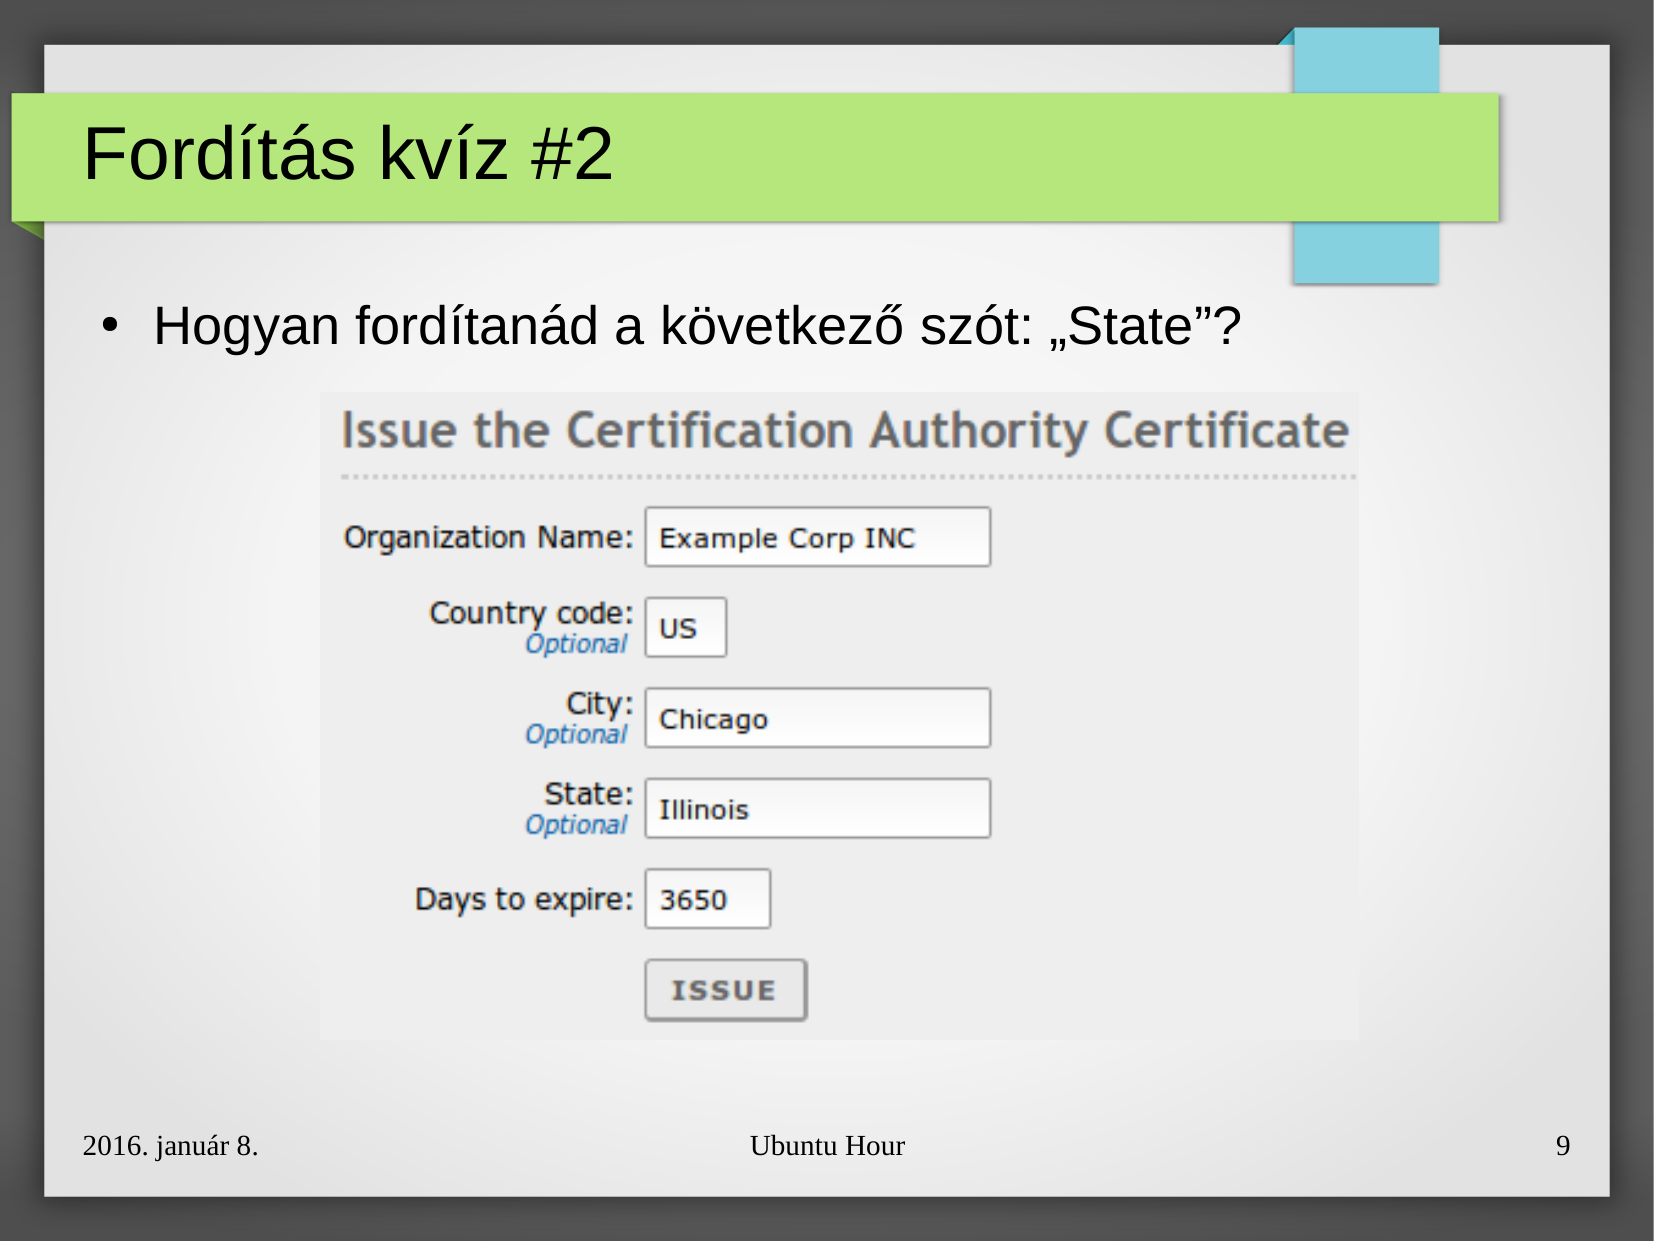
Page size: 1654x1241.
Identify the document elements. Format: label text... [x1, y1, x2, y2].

title Fordítás kvíz #2 [82, 94, 1264, 213]
list Hogyan fordítanád a következő szót: „State”? [82, 295, 1571, 1015]
picture [0, 0, 1654, 1241]
